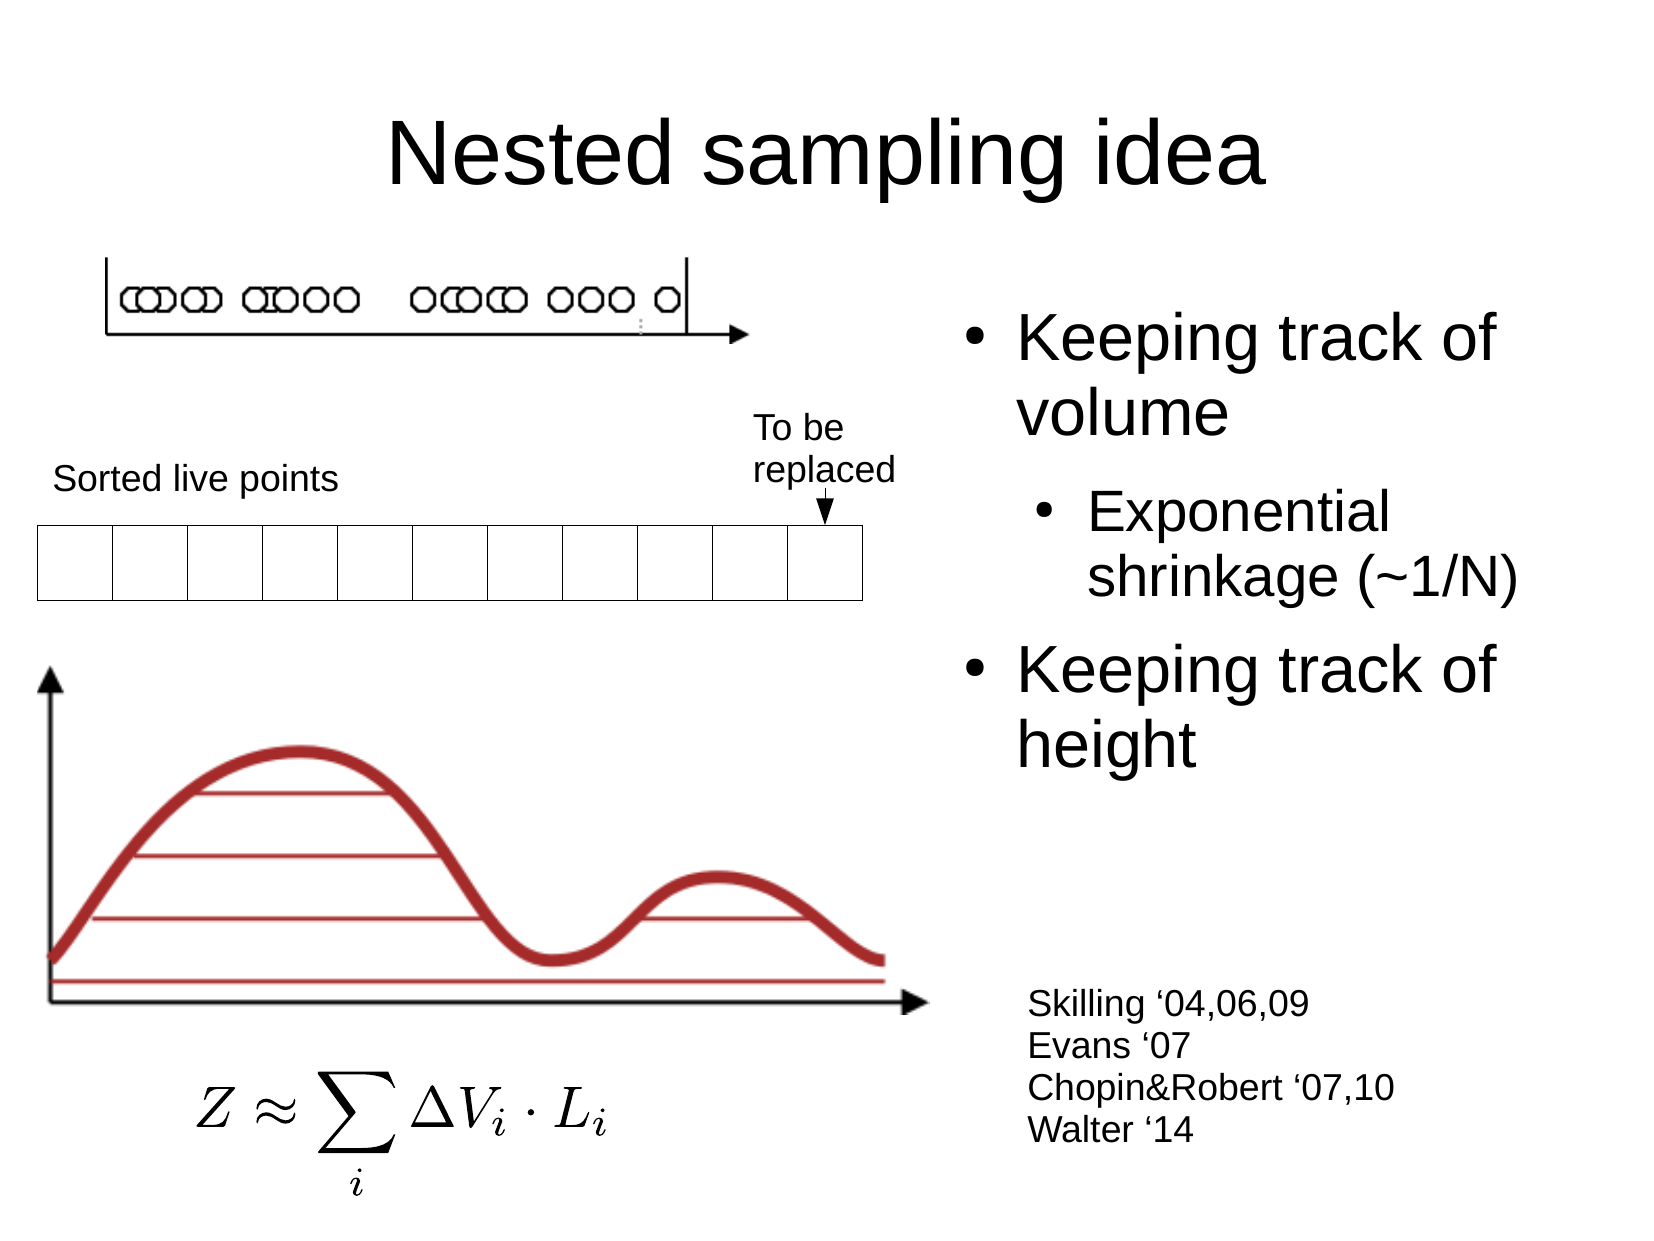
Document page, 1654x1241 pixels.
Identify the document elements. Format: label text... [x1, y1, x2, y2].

text_box Skilling ‘04,06,09 Evans ‘07 Chopin&Robert ‘07,10 Walter ‘14 [1012, 975, 1651, 1201]
text_box [37, 525, 863, 601]
text_box To be replaced [738, 398, 964, 582]
picture [37, 664, 930, 1015]
list Keeping track of volume Exponential shrinkage (~1/N) Keeping track of height [945, 300, 1654, 1013]
picture [105, 256, 751, 344]
text_box [193, 1065, 608, 1196]
text_box Sorted live points [37, 450, 451, 507]
title Nested sampling idea [82, 49, 1571, 257]
